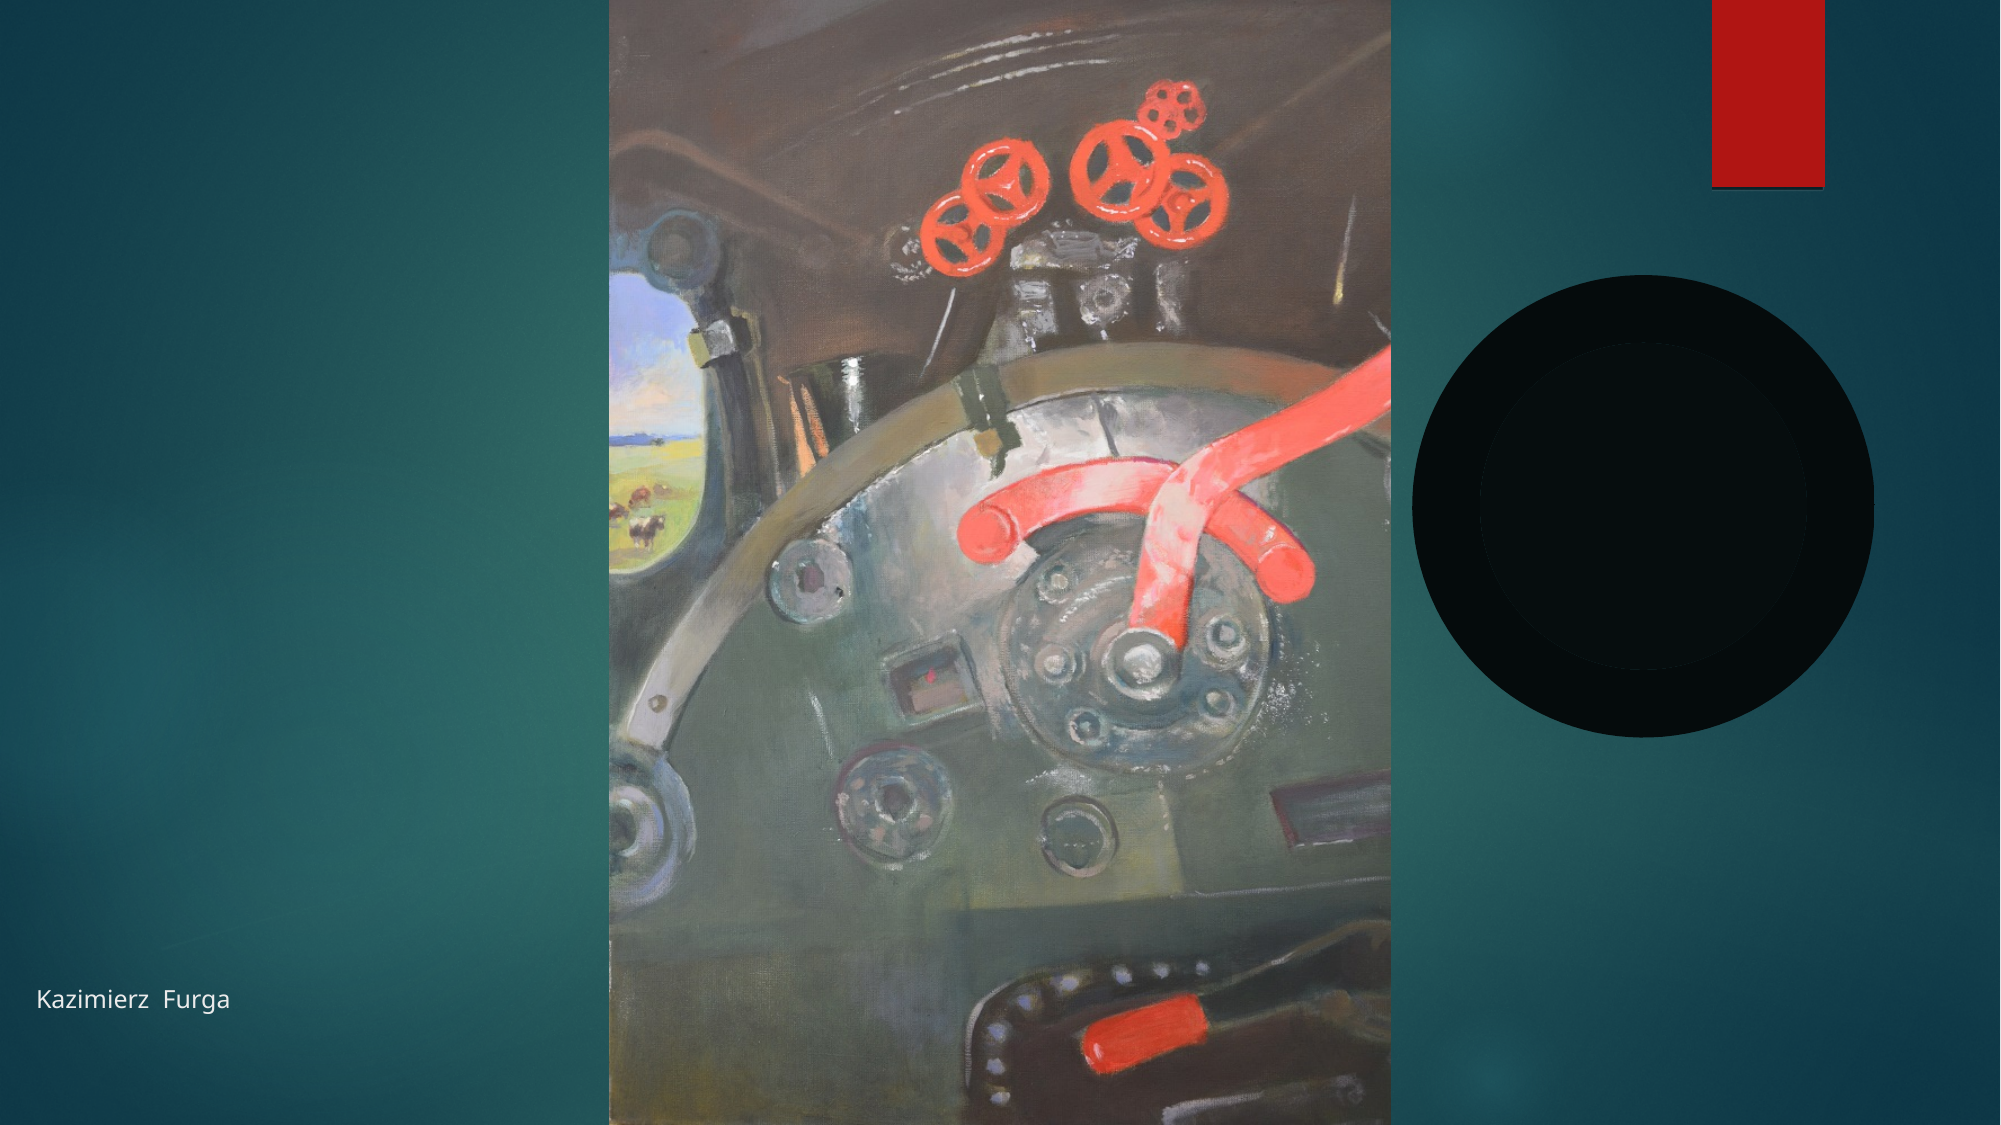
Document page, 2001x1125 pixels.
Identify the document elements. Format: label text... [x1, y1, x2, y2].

title Kazimierz Furga [21, 951, 280, 1125]
picture [609, 0, 1391, 1125]
